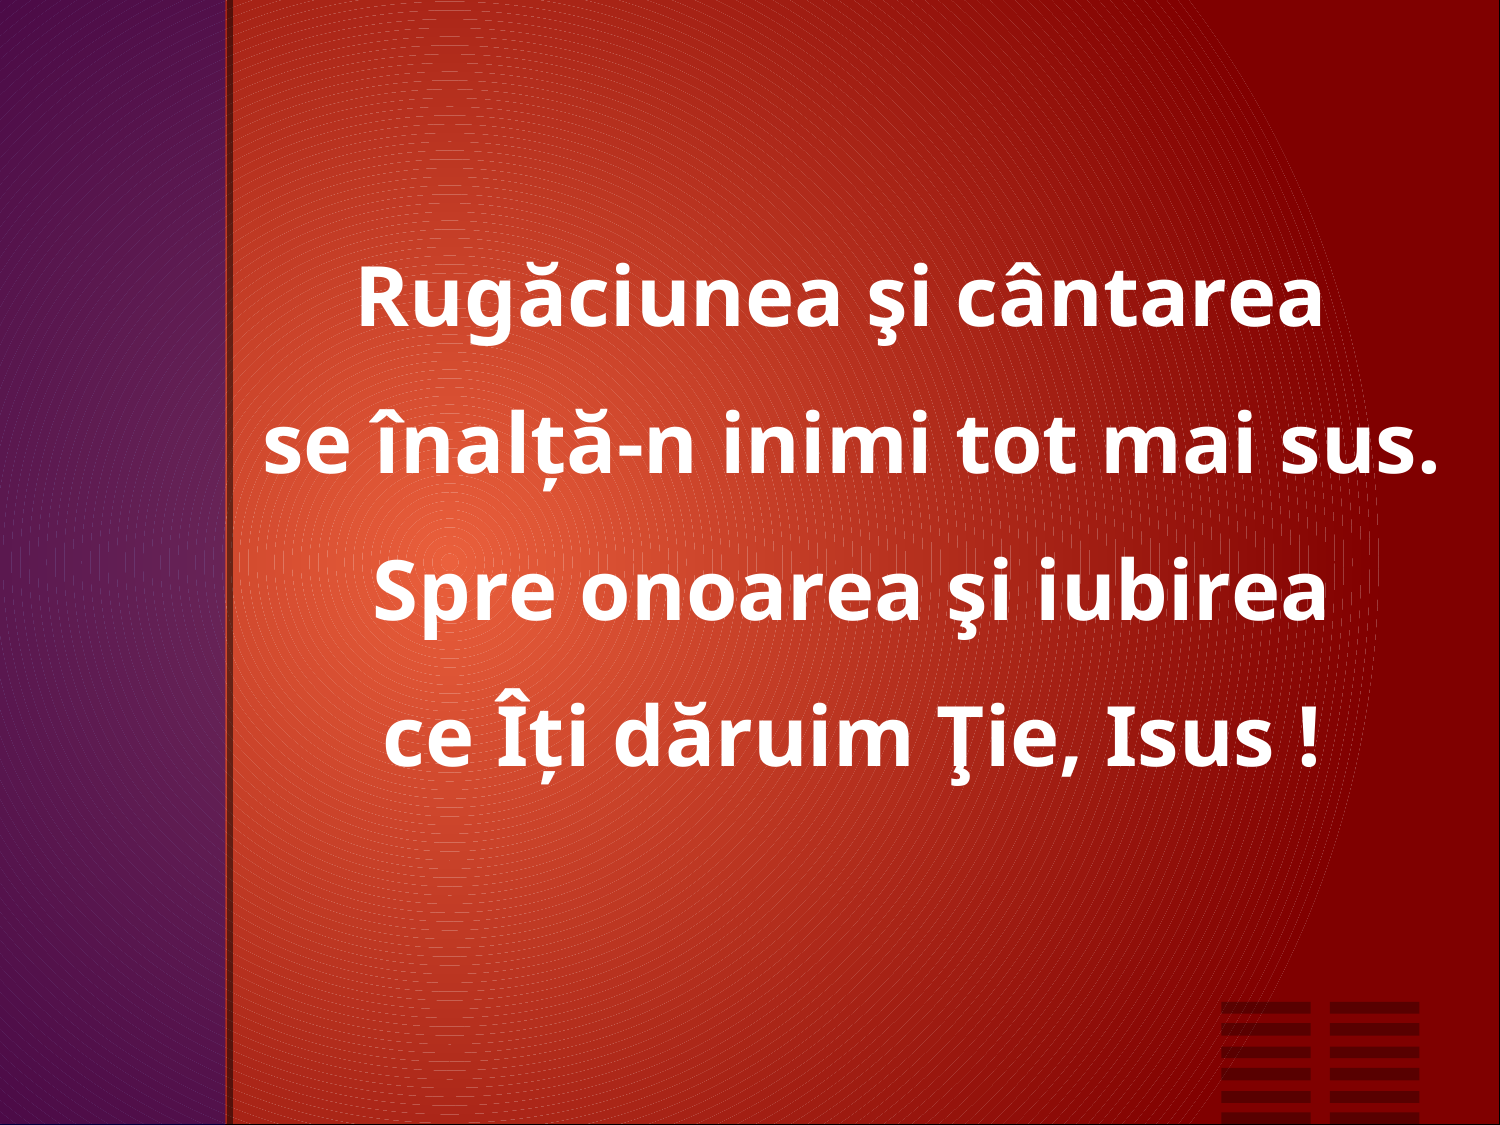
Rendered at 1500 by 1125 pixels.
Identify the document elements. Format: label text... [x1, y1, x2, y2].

text_box Rugăciunea şi cântarea se înalţă-n inimi tot mai sus. Spre onoarea şi iubirea ce Îţi dăruim Ţie, Isus ! [198, 235, 1500, 892]
